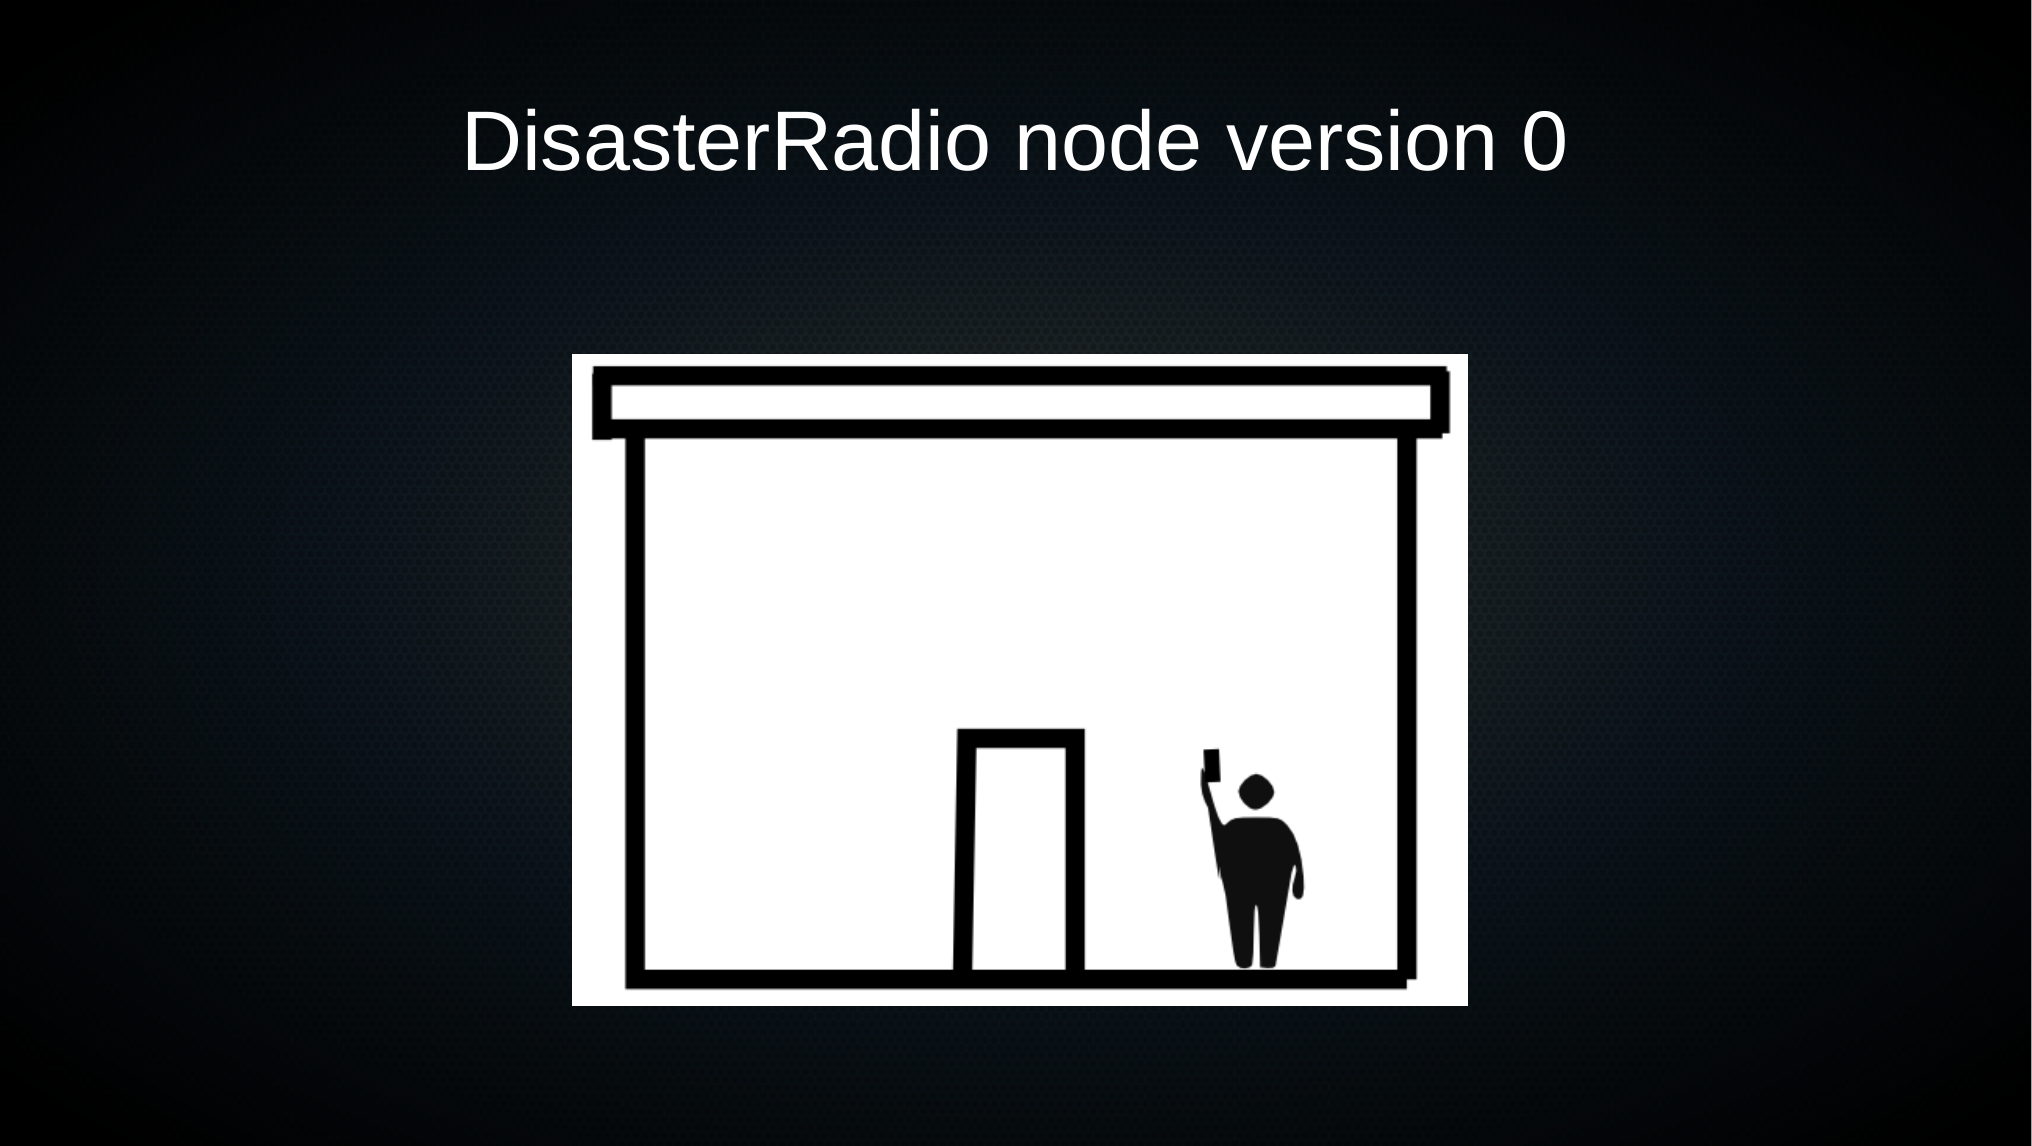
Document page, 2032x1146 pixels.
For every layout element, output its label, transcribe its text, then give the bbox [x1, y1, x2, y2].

title DisasterRadio node version 0 [101, 45, 1930, 237]
picture [0, 0, 2032, 1146]
